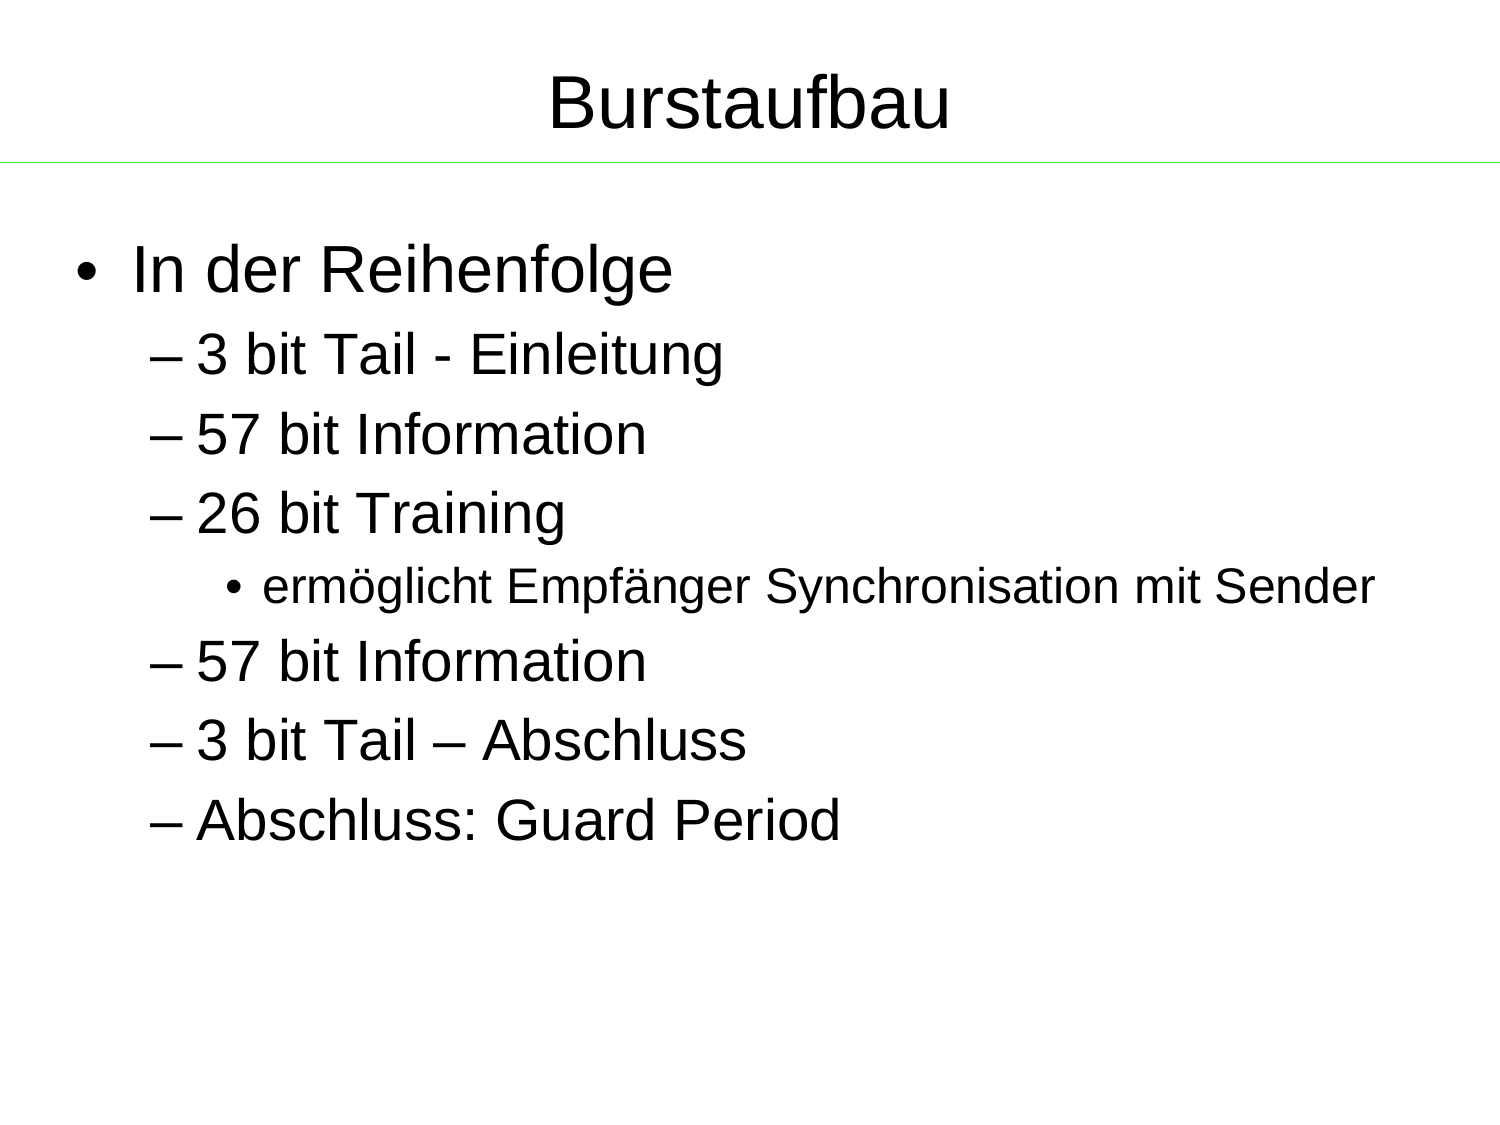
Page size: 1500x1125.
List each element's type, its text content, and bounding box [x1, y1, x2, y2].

title Burstaufbau [75, 49, 1426, 156]
list In der Reihenfolge 3 bit Tail - Einleitung 57 bit Information 26 bit Training ermöglicht Empfänger Synchronisation mit Sender 57 bit Information 3 bit Tail – Abschluss Abschluss: Guard Period [75, 232, 1426, 1001]
